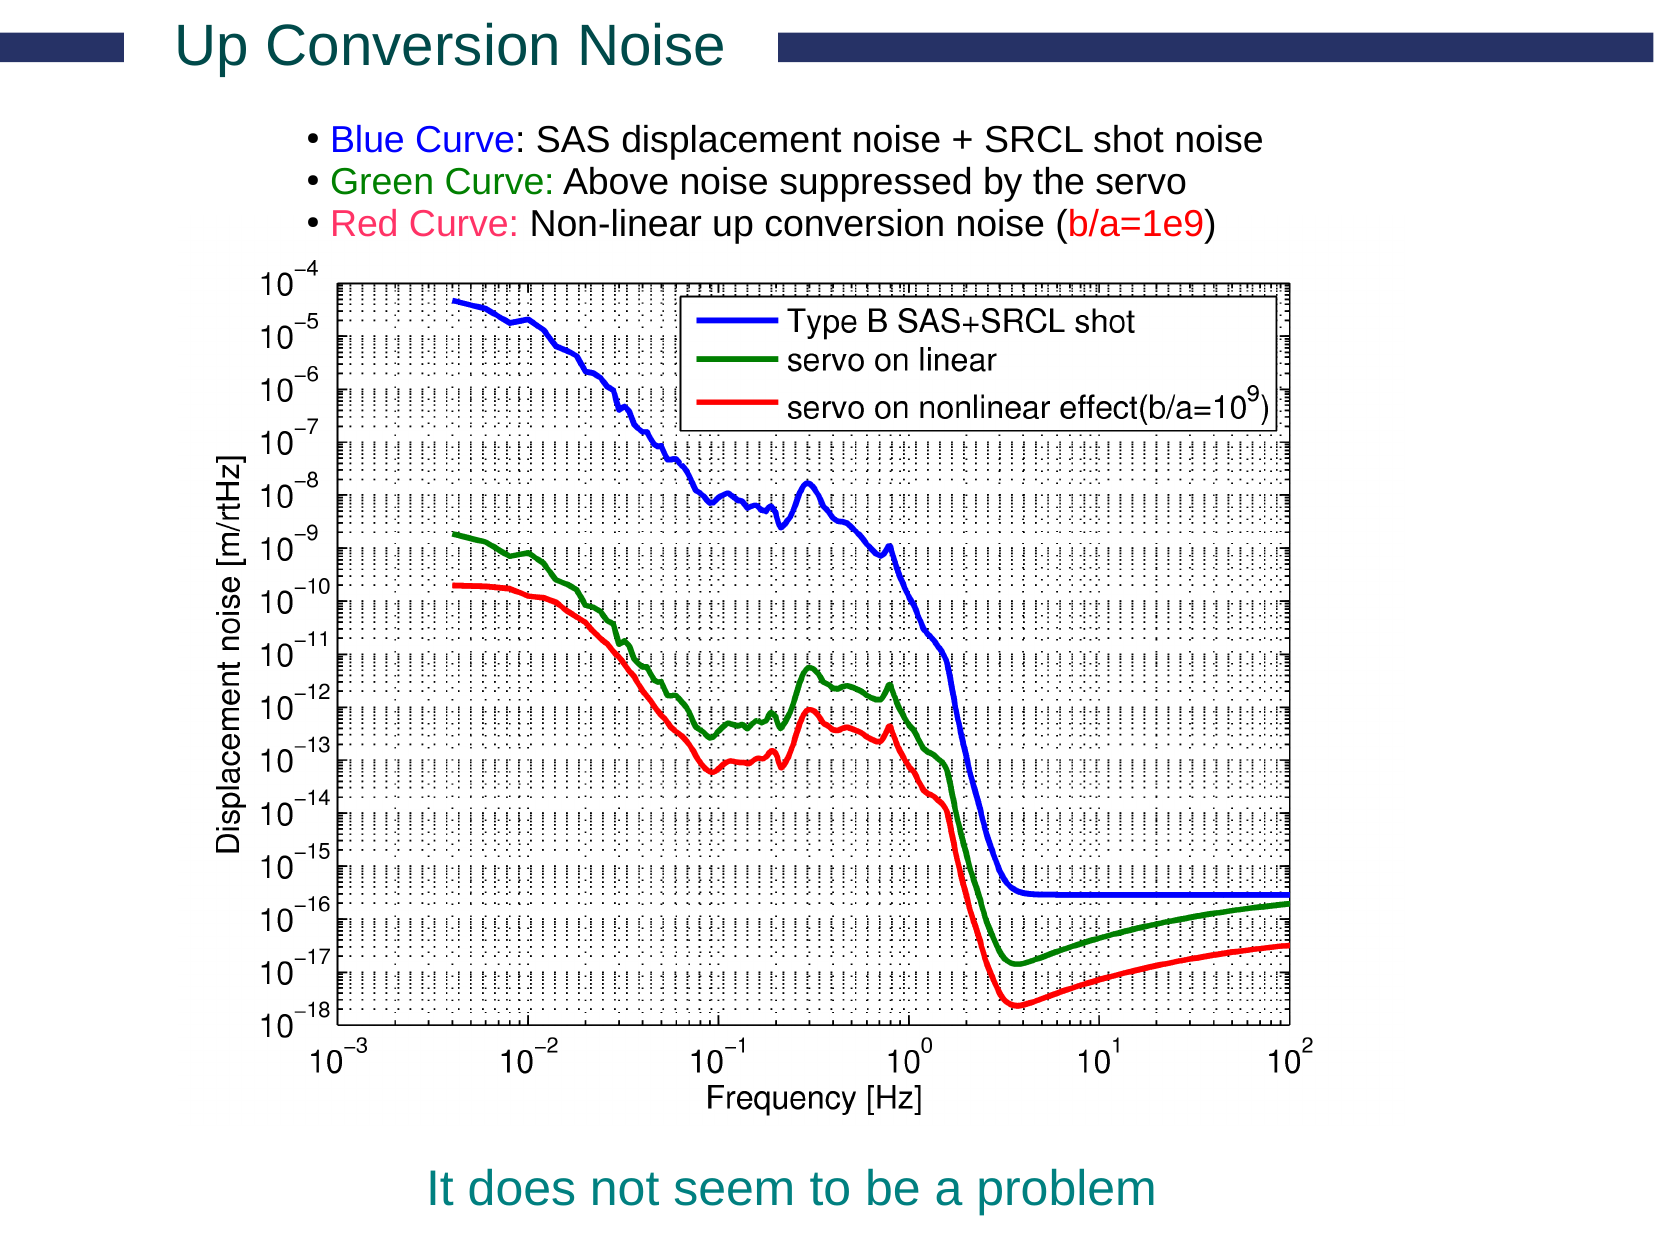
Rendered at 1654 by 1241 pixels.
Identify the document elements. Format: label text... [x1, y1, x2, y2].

title Up Conversion Noise [124, 12, 778, 78]
text_box It does not seem to be a problem [411, 1152, 1173, 1224]
text_box Blue Curve: SAS displacement noise + SRCL shot noise Green Curve: Above noise suppressed by the servo Red Curve: Non-linear up conversion noise (b/a=1e9) [291, 111, 1279, 252]
picture [178, 215, 1405, 1127]
